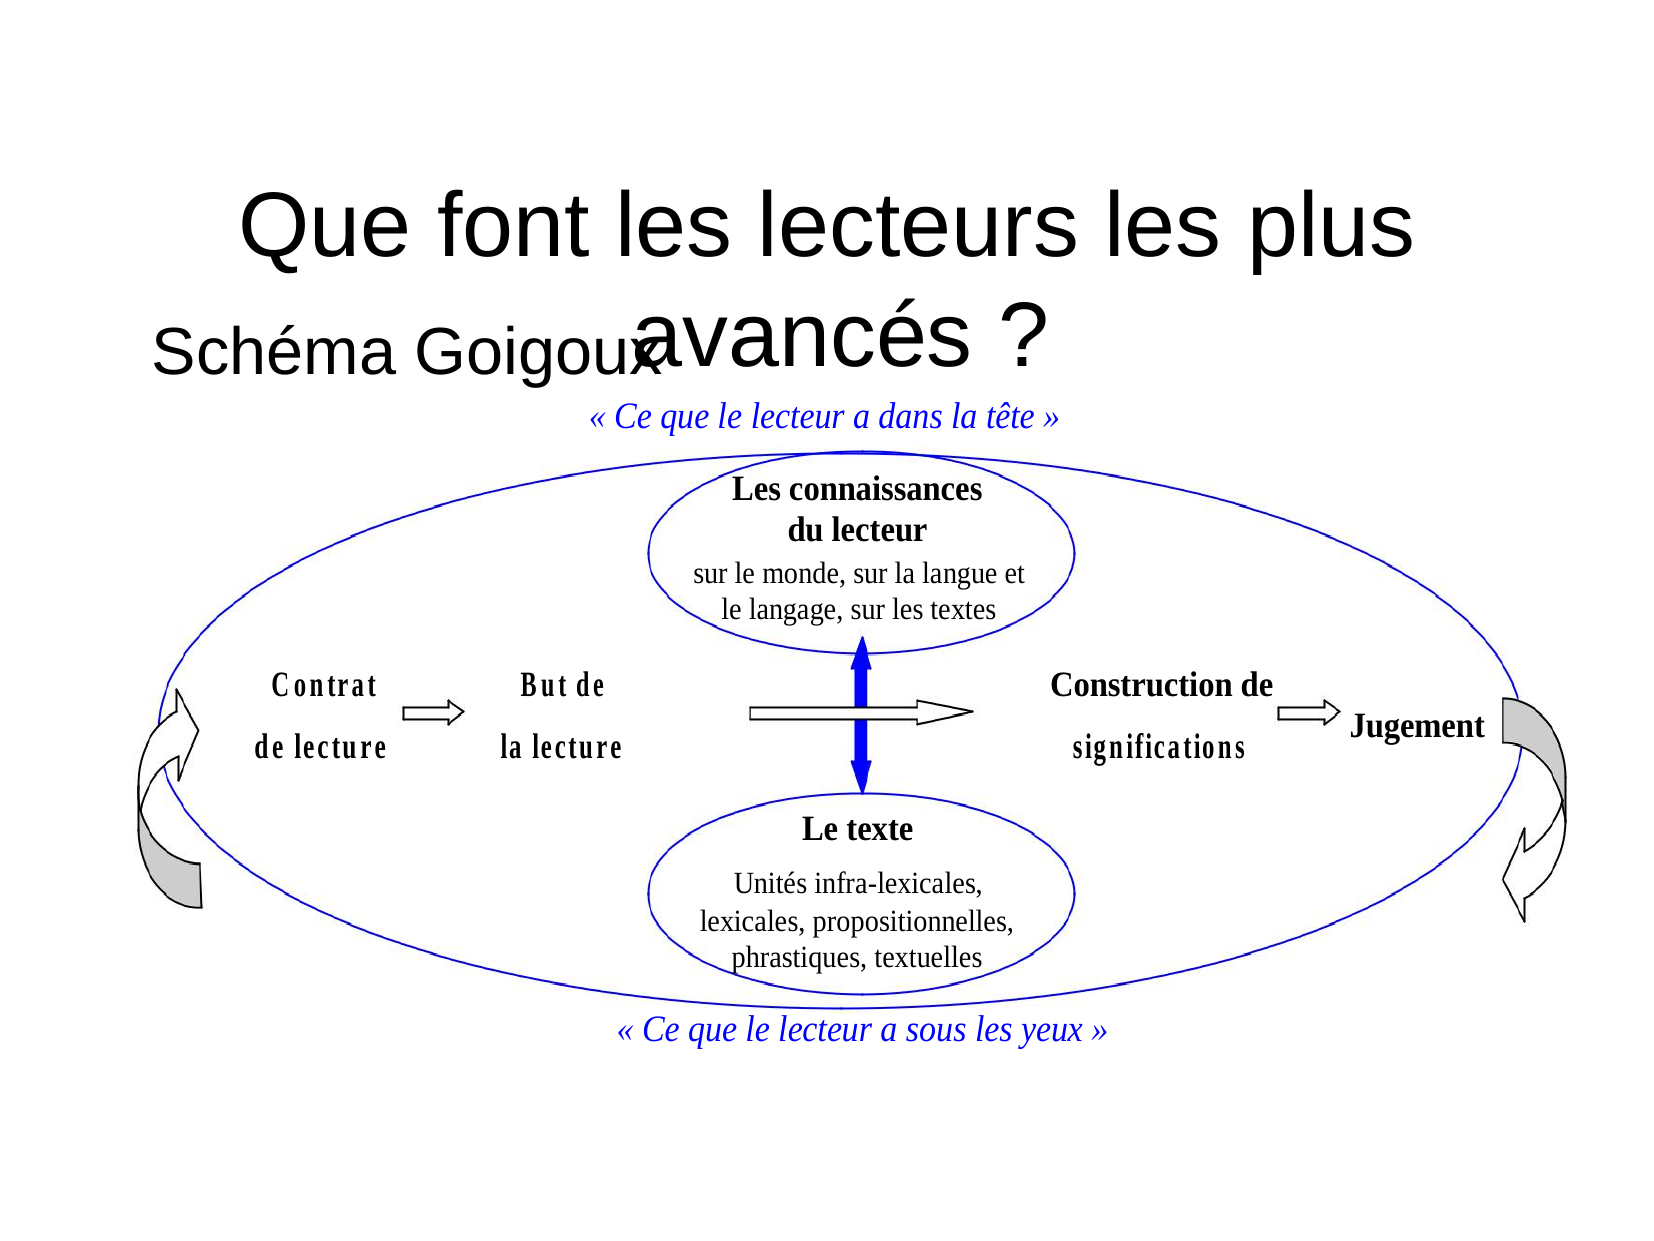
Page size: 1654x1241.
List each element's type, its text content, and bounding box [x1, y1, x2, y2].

picture [133, 395, 1570, 1050]
list Schéma Goigoux [151, 307, 1530, 395]
title Que font les lecteurs les plus avancés ? [151, 165, 1530, 307]
